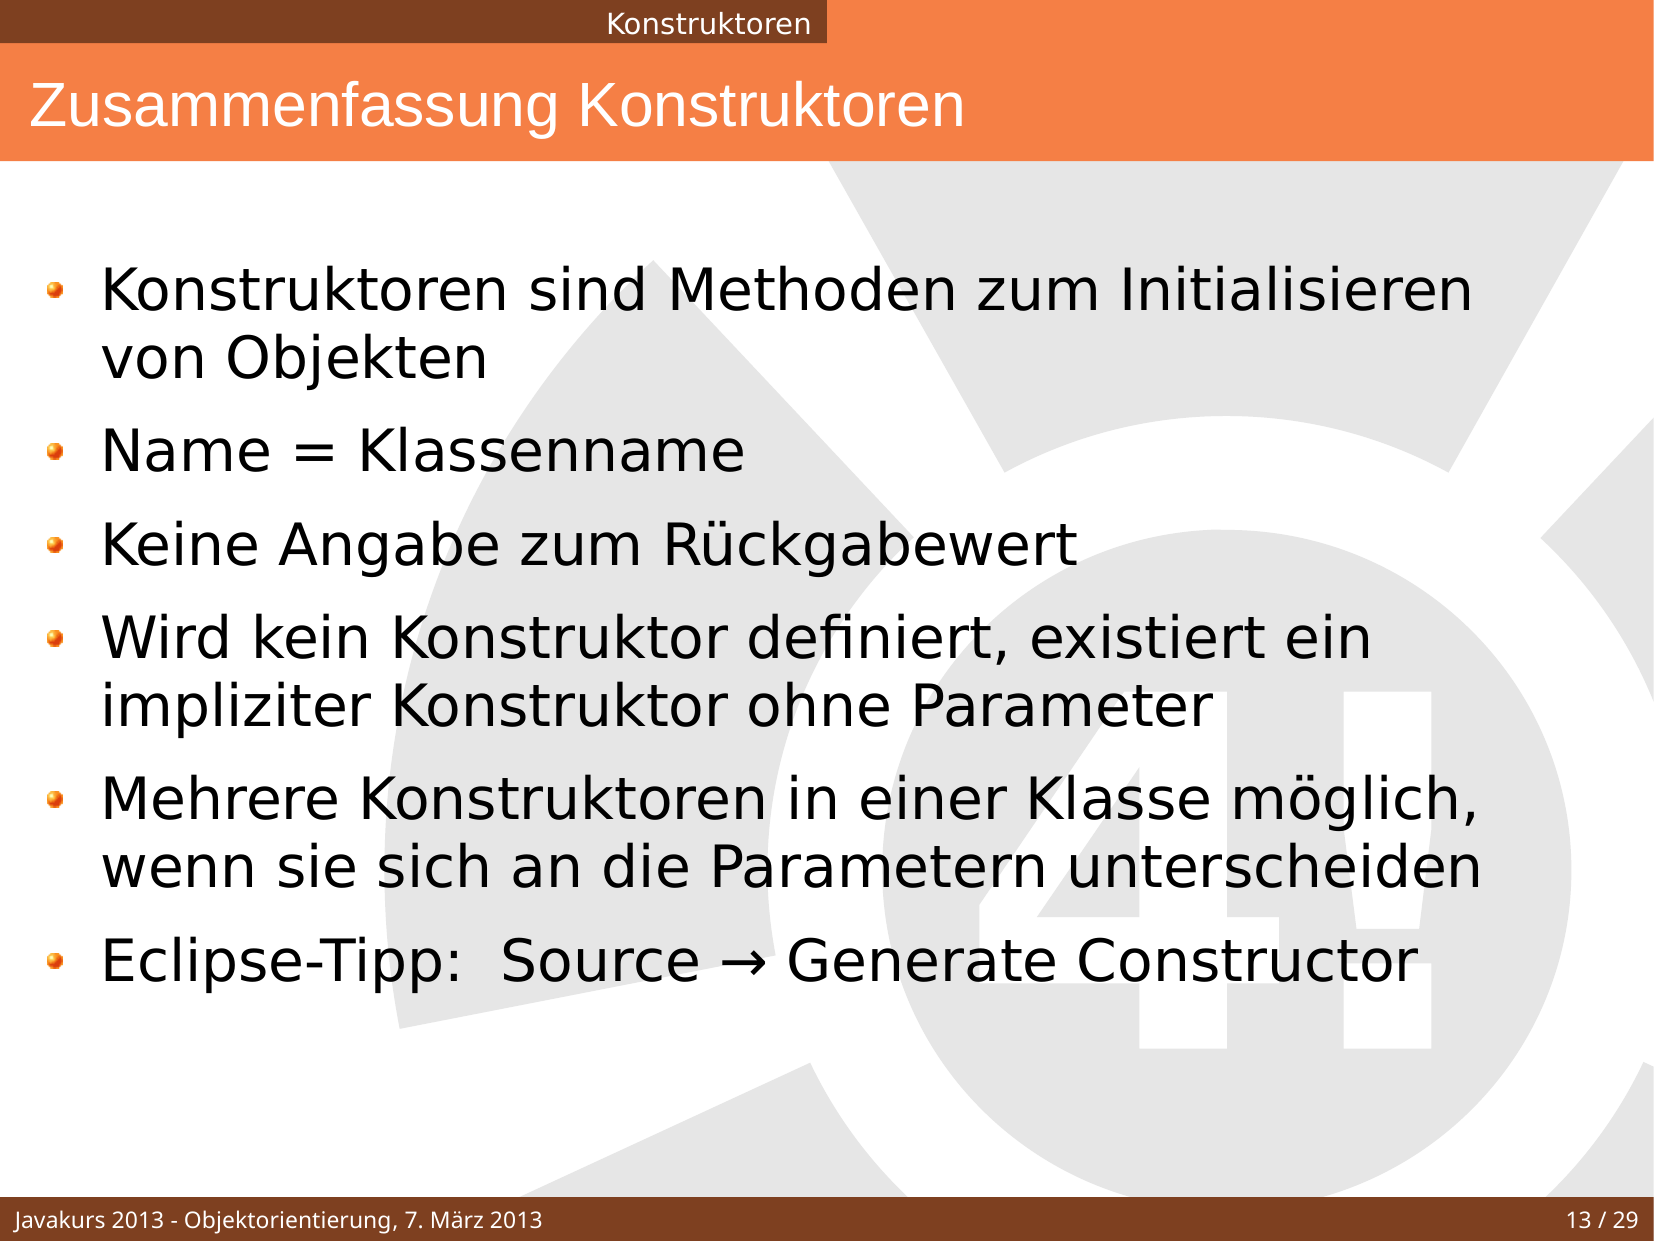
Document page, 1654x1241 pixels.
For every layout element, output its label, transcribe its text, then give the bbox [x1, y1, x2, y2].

text_box Konstruktoren [29, 0, 827, 50]
title Zusammenfassung Konstruktoren [29, 67, 1595, 143]
list Konstruktoren sind Methoden zum Initialisieren von Objekten Name = Klassenname Keine Angabe zum Rückgabewert Wird kein Konstruktor definiert, existiert ein impliziter Konstruktor ohne Parameter Mehrere Konstruktoren in einer Klasse möglich, wenn sie sich an die Parametern unterscheiden Eclipse-Tipp: Source → Generate Constructor [29, 256, 1595, 1065]
